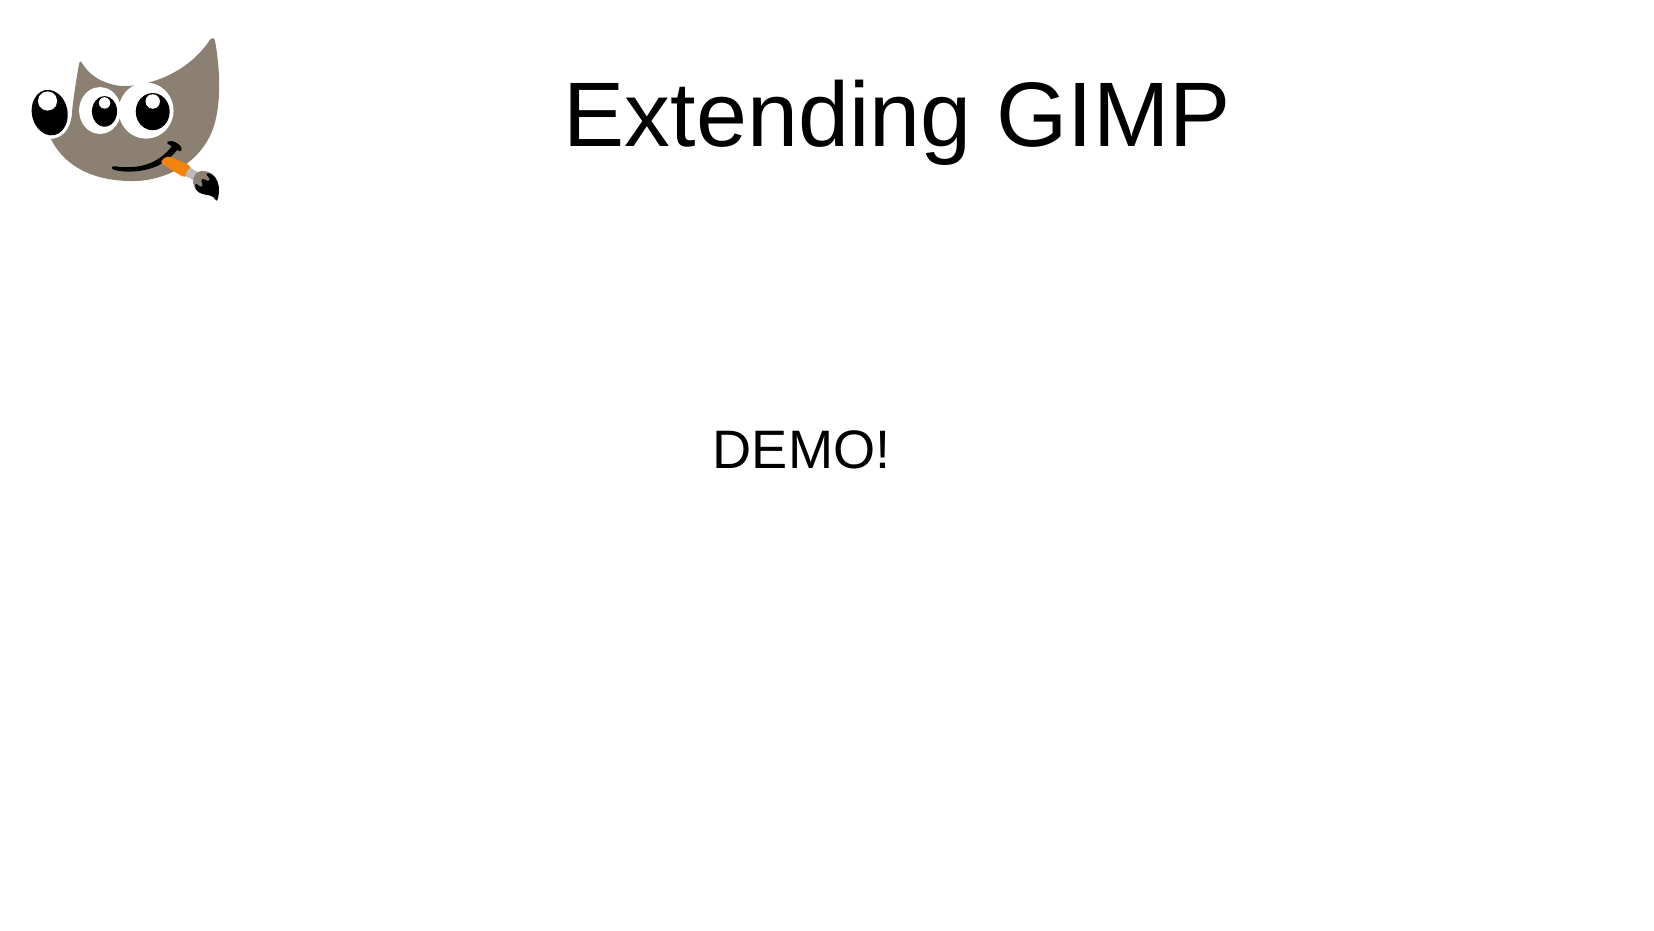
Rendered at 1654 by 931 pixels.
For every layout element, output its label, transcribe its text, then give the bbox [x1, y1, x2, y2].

title Extending GIMP [225, 37, 1571, 193]
